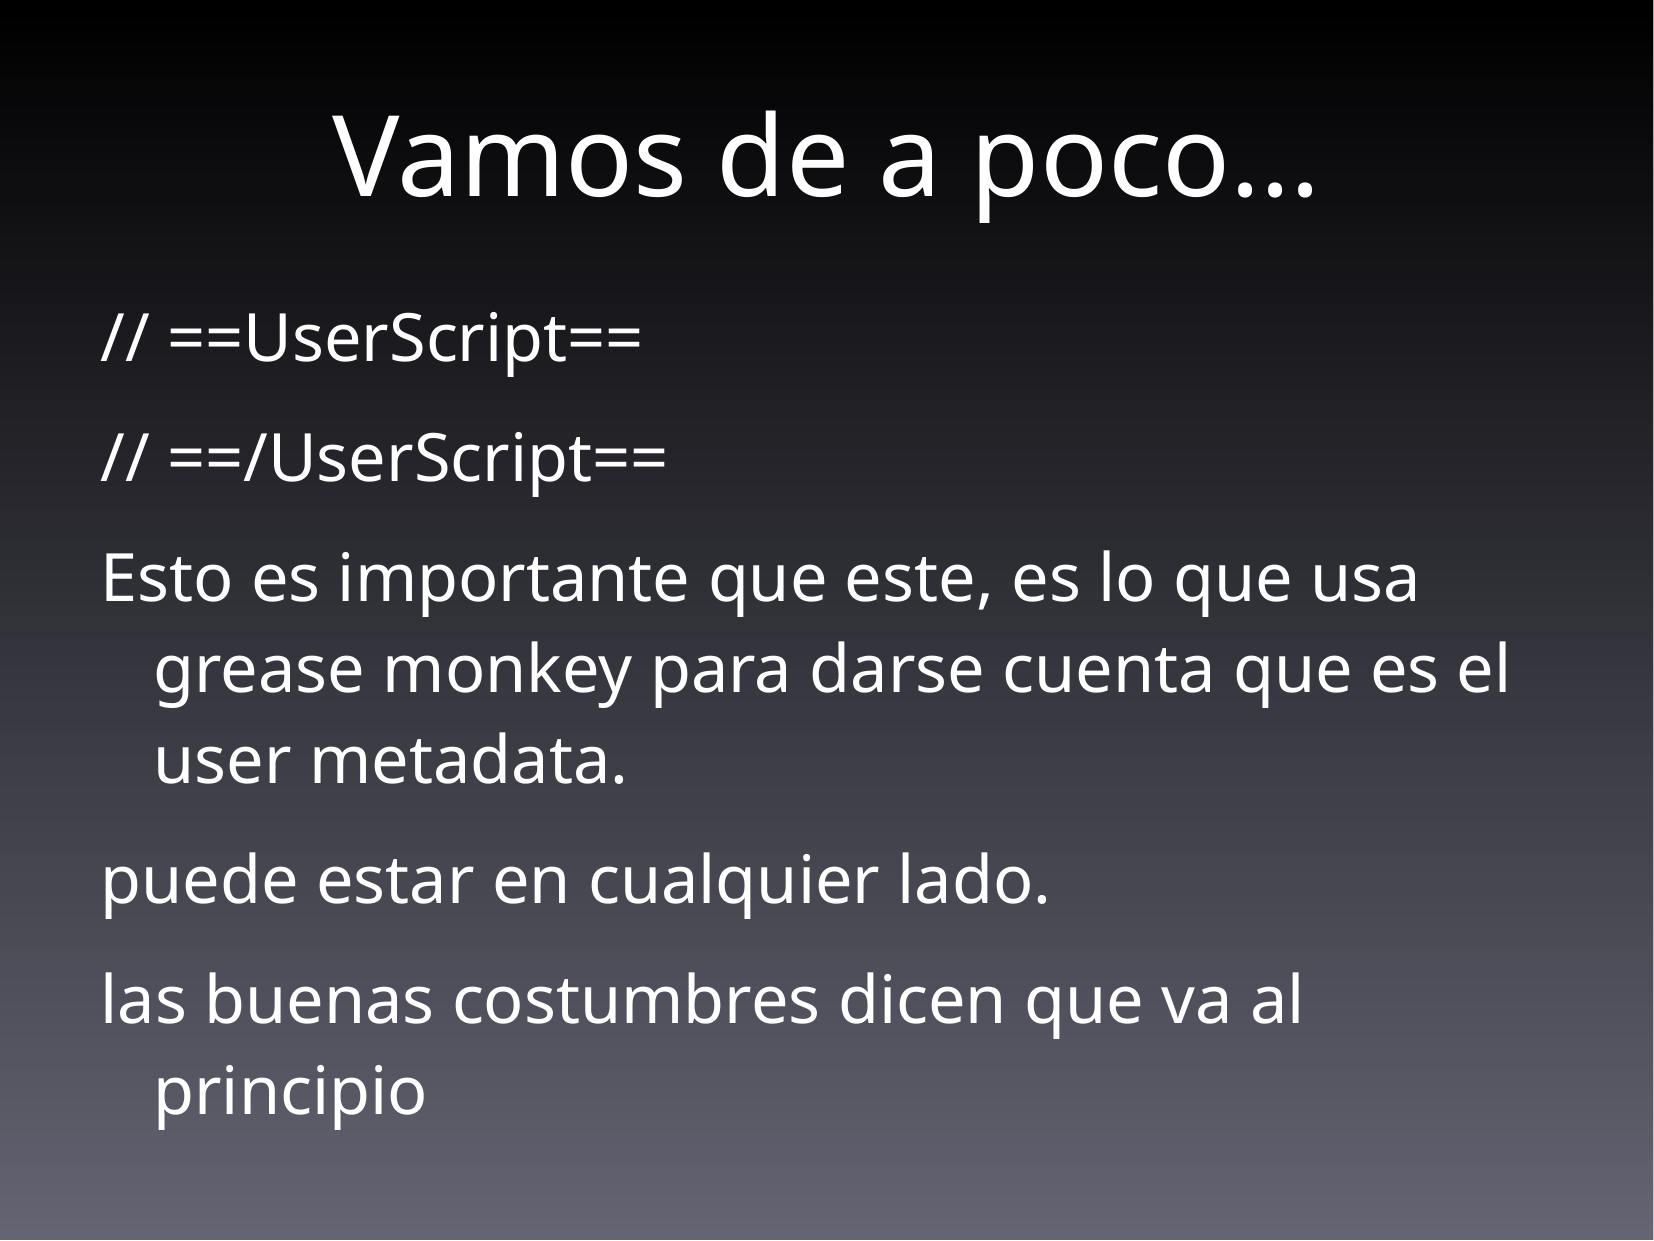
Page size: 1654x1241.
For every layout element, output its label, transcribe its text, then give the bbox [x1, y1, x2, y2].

list // ==UserScript== // ==/UserScript== Esto es importante que este, es lo que usa grease monkey para darse cuenta que es el user metadata. puede estar en cualquier lado. las buenas costumbres dicen que va al principio [82, 290, 1571, 1094]
title Vamos de a poco... [82, 49, 1571, 257]
